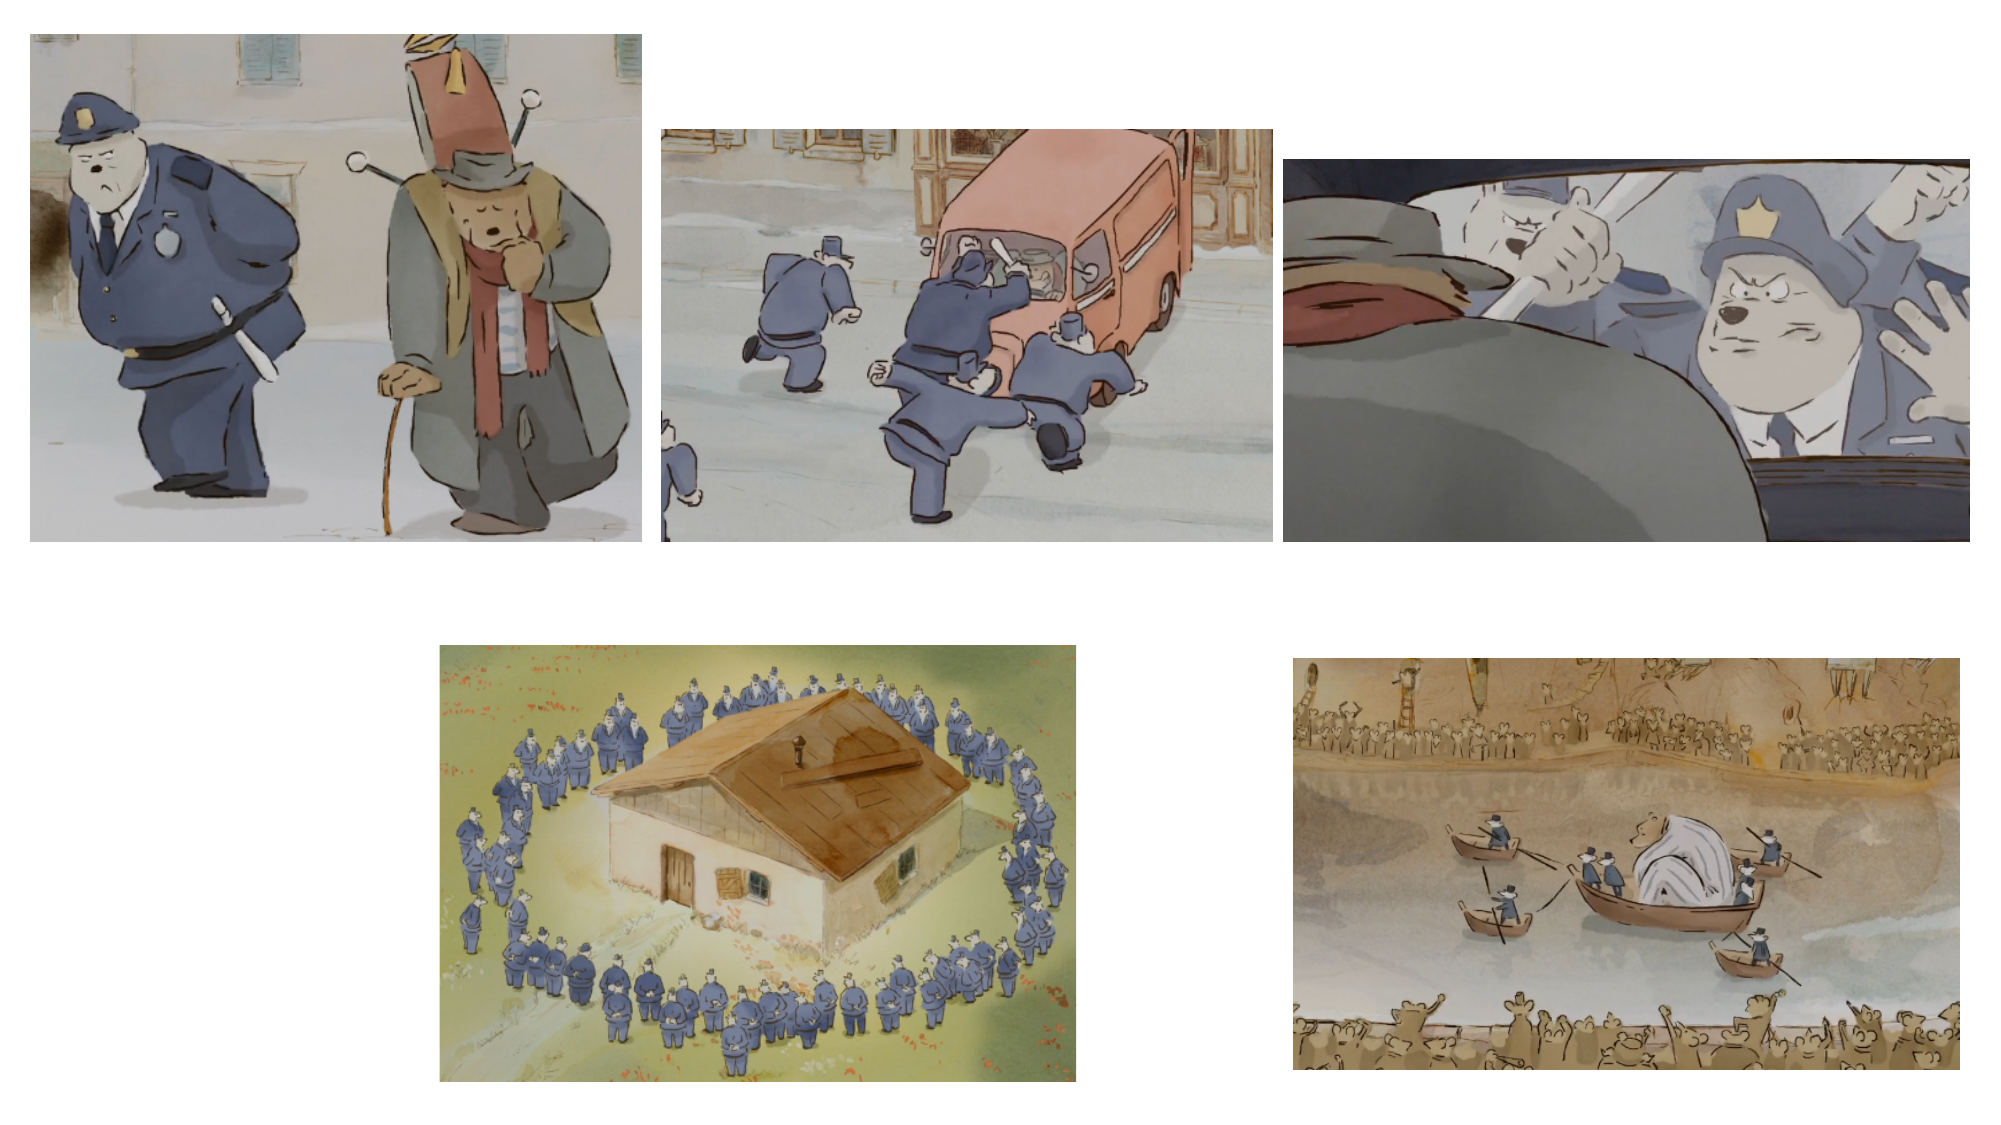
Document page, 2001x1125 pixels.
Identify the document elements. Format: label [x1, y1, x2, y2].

picture [1283, 159, 1970, 542]
picture [439, 645, 1077, 1082]
picture [1293, 658, 1960, 1070]
picture [30, 34, 642, 542]
picture [661, 129, 1273, 542]
